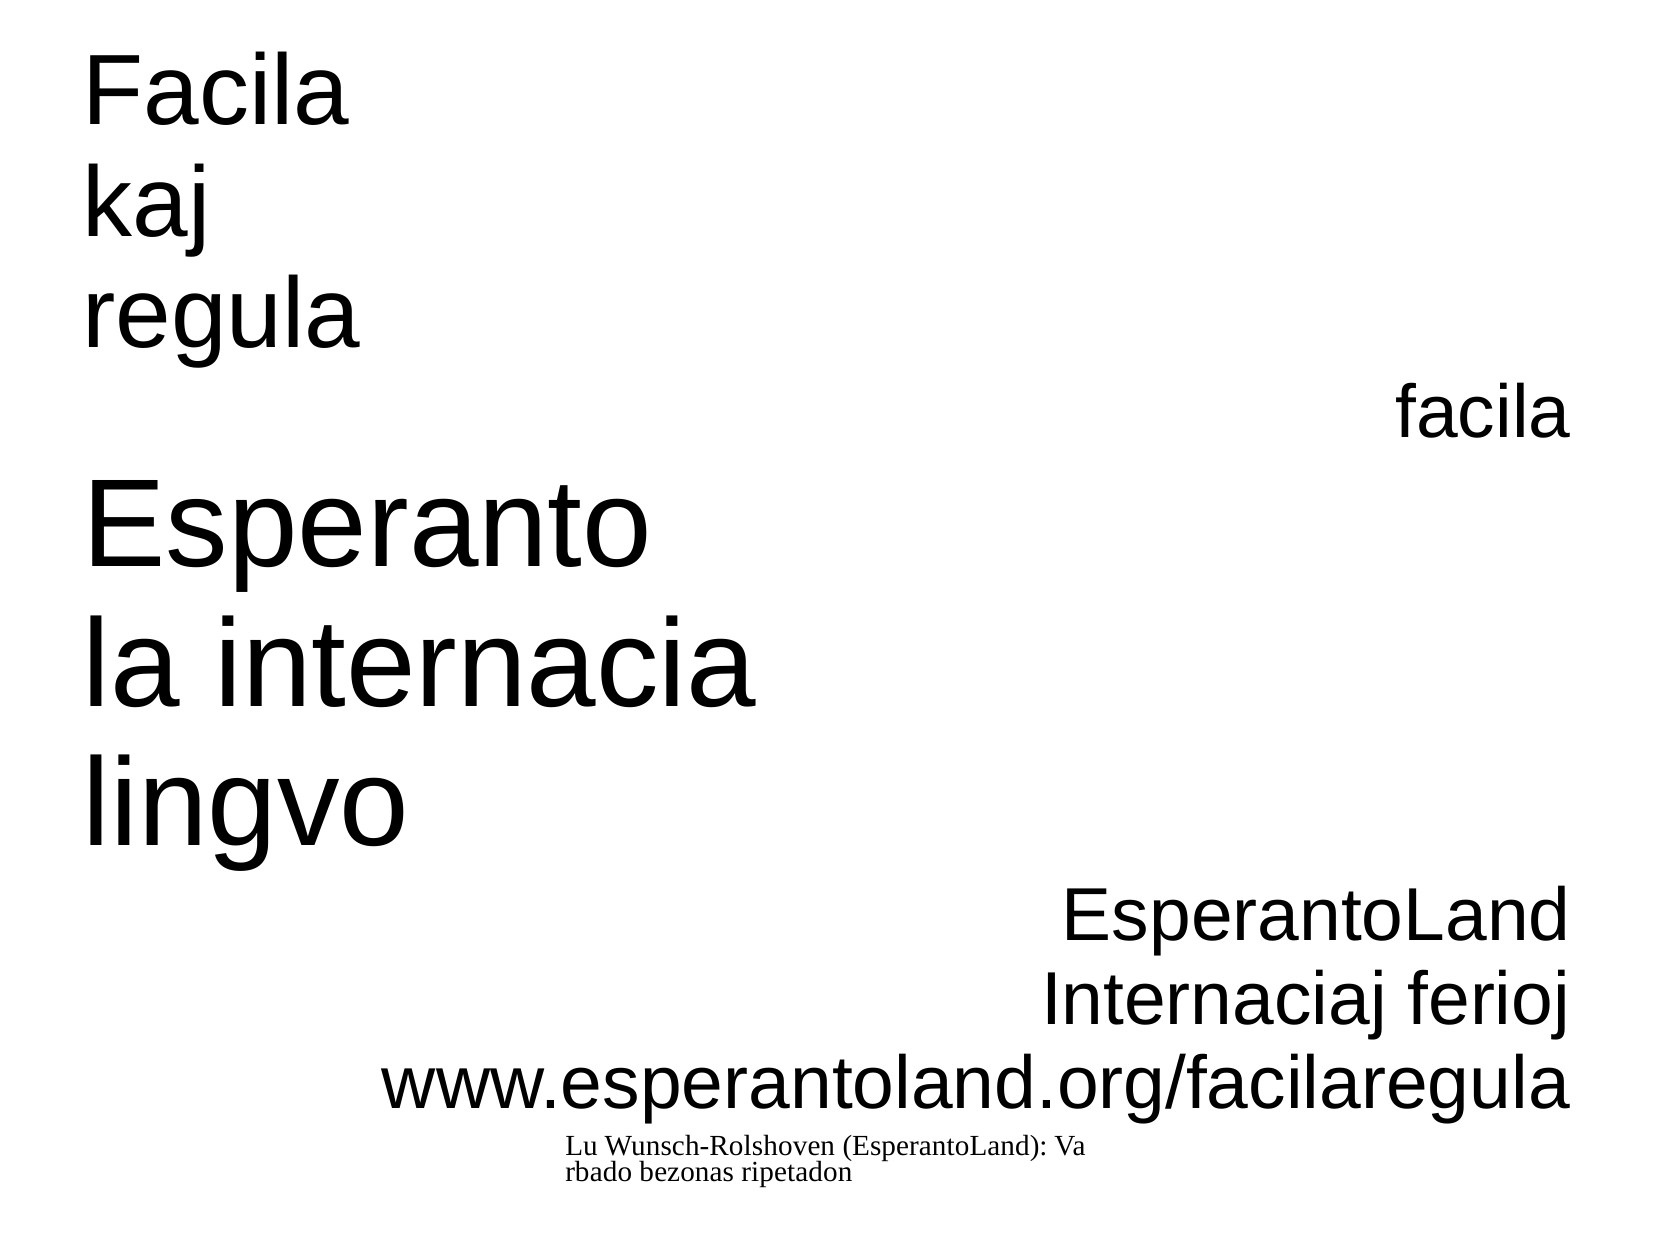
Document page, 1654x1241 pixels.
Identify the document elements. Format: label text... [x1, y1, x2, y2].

subtitle Facila kaj regula facila Esperanto la internacia lingvo EsperantoLand Internaciaj ferioj www.esperantoland.org/facilaregula [82, 33, 1571, 1125]
